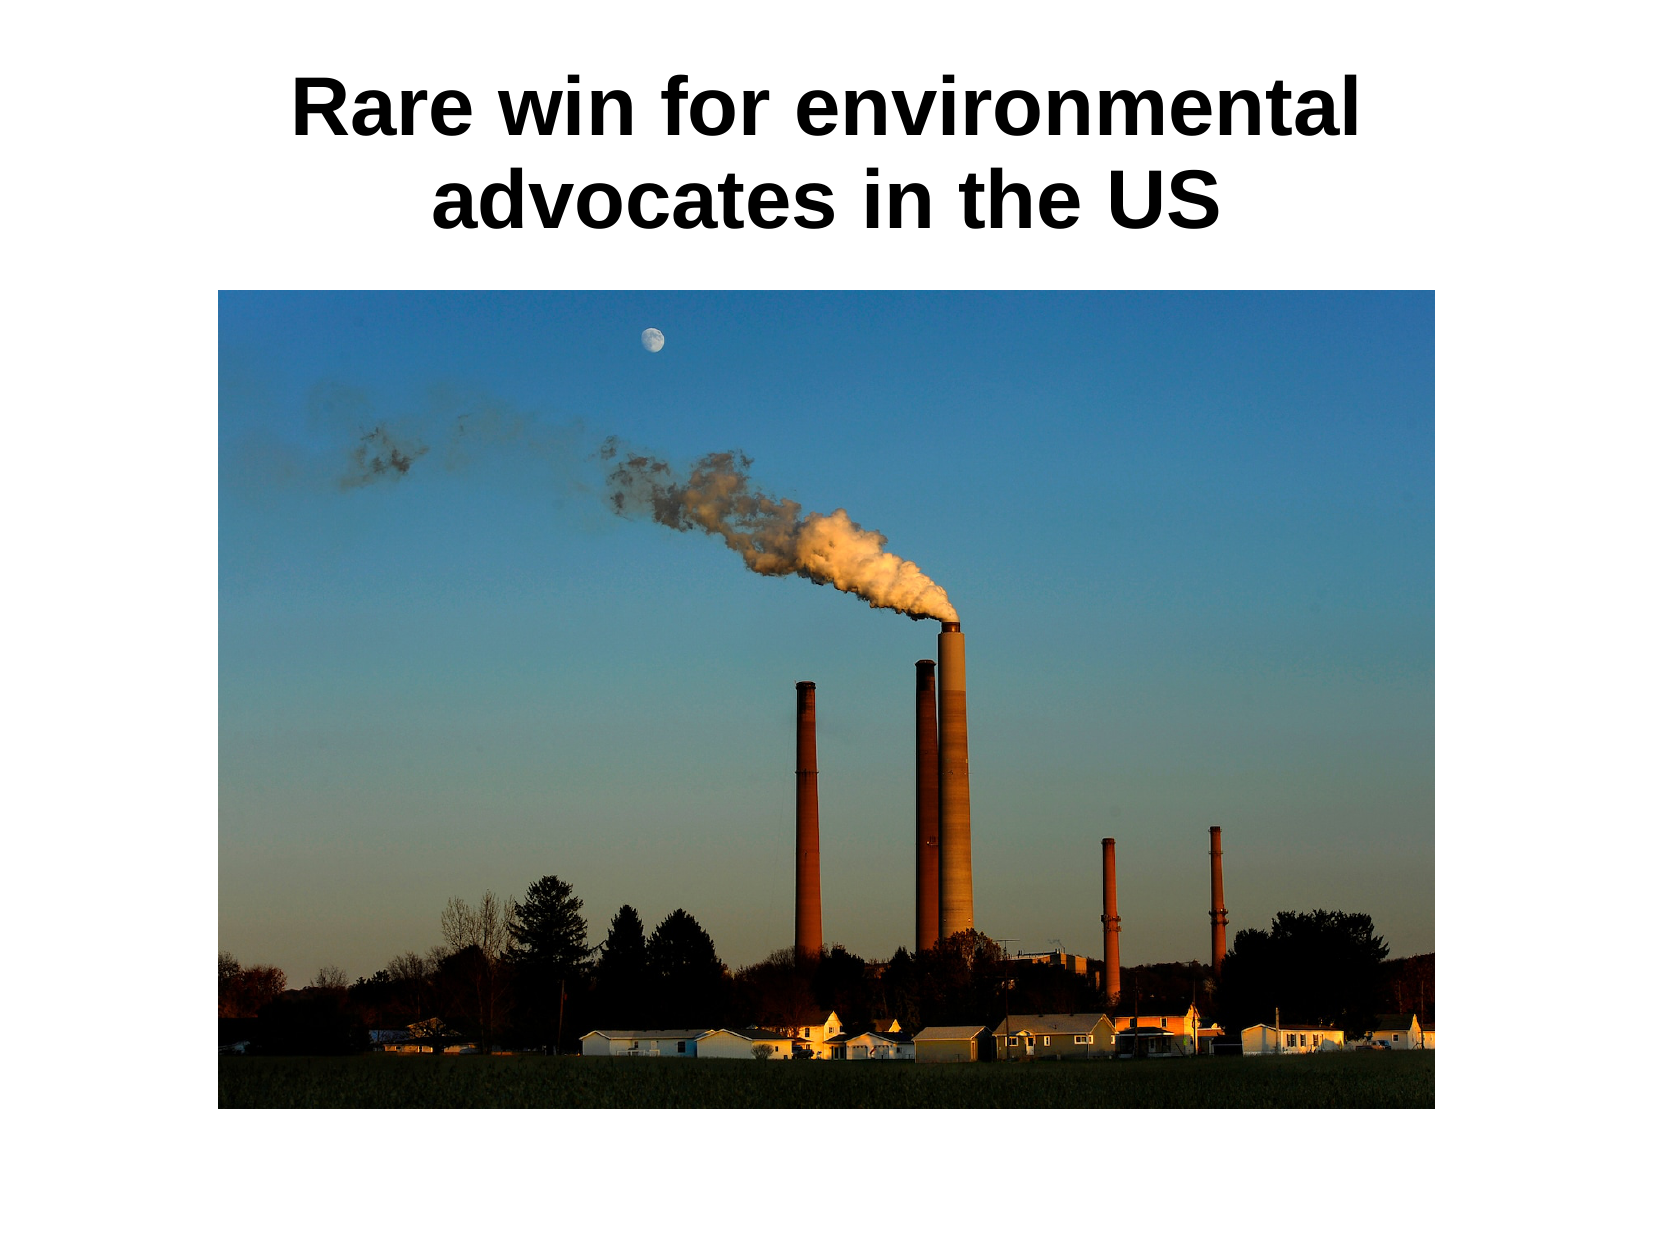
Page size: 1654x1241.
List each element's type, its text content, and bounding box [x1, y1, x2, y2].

picture [218, 290, 1435, 1109]
title Rare win for environmental advocates in the US [82, 49, 1571, 257]
